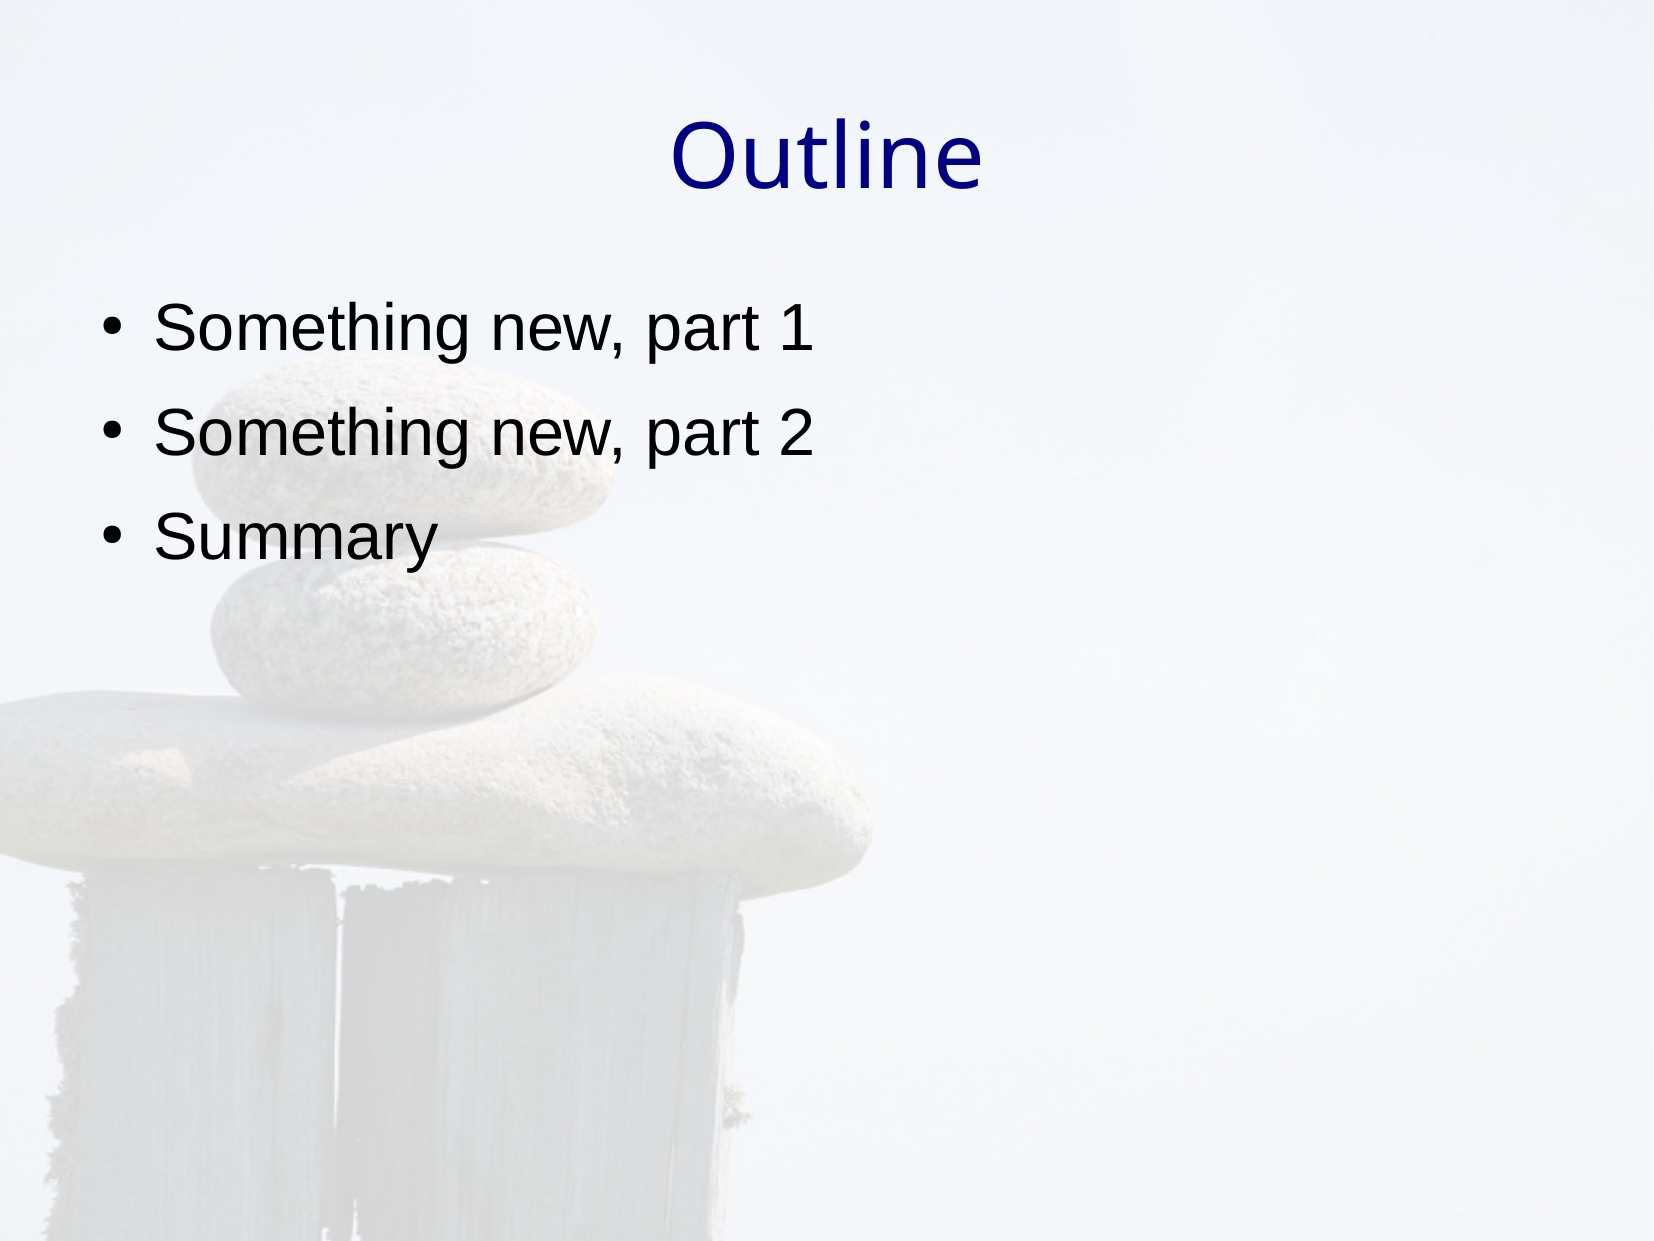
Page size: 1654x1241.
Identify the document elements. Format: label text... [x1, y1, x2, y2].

title Outline [82, 49, 1571, 257]
picture [0, 0, 1654, 1241]
list Something new, part 1 Something new, part 2 Summary [82, 290, 1571, 1109]
